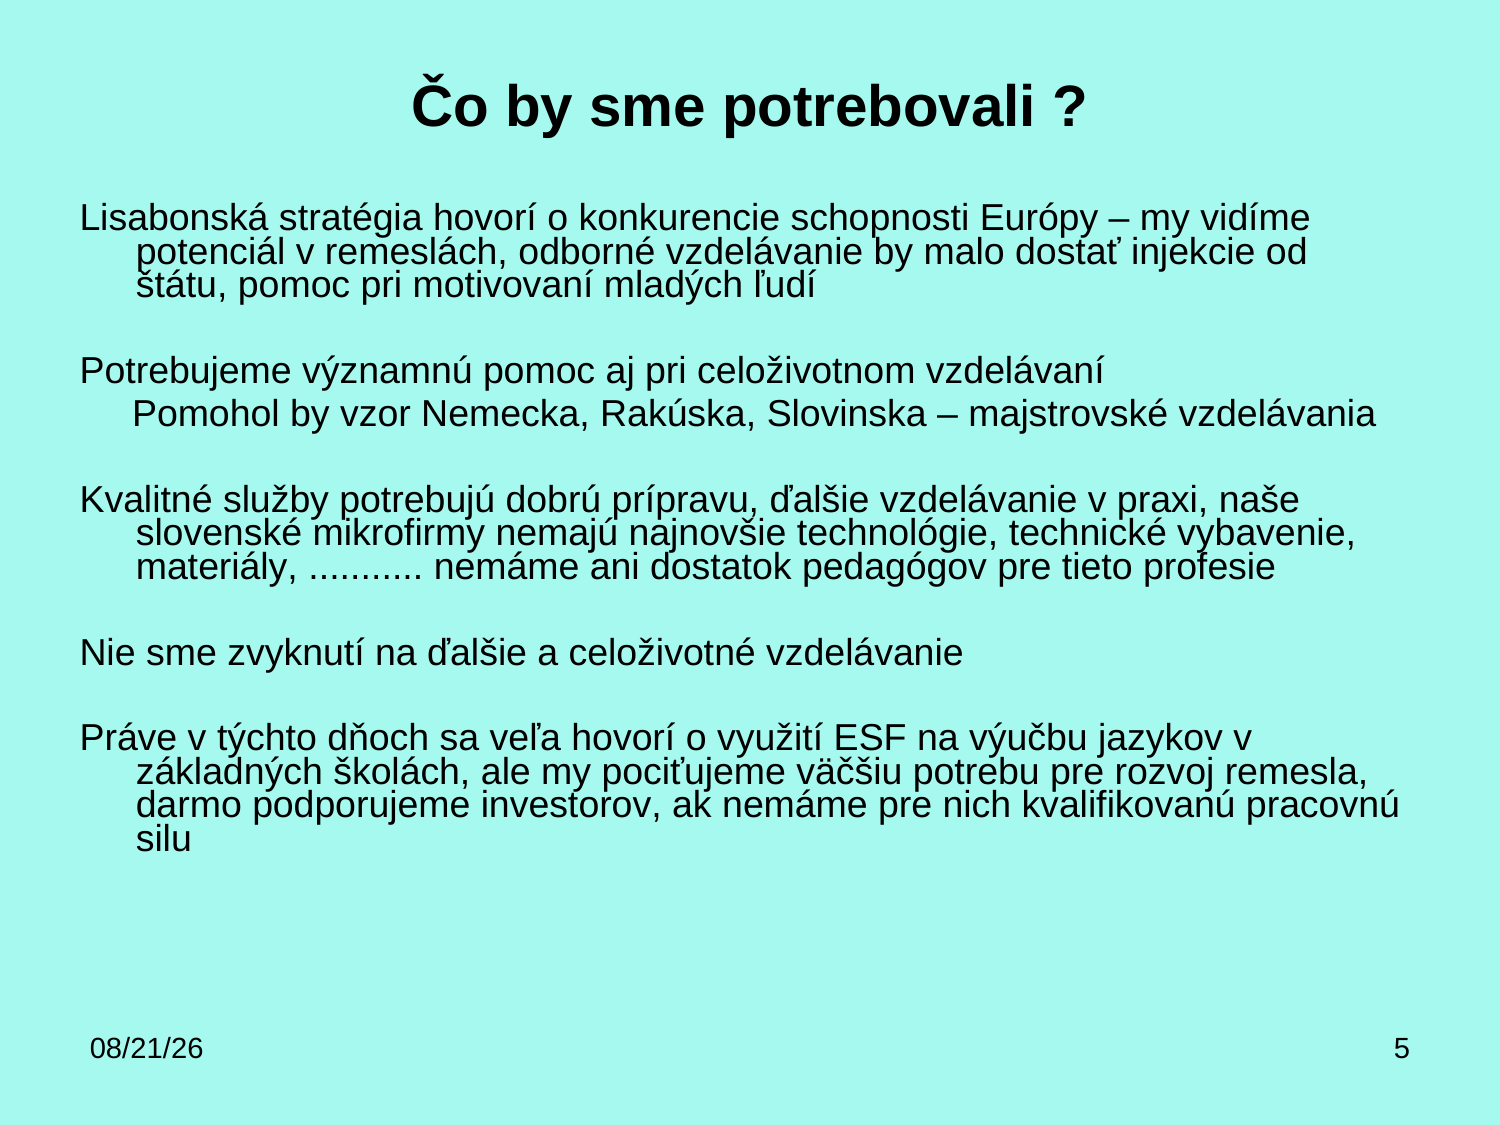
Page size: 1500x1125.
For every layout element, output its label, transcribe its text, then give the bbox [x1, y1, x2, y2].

title Čo by sme potrebovali ? [75, 45, 1426, 233]
list Lisabonská stratégia hovorí o konkurencie schopnosti Európy – my vidíme potenciál v remeslách, odborné vzdelávanie by malo dostať injekcie od štátu, pomoc pri motivovaní mladých ľudí Potrebujeme významnú pomoc aj pri celoživotnom vzdelávaní Pomohol by vzor Nemecka, Rakúska, Slovinska – majstrovské vzdelávania Kvalitné služby potrebujú dobrú prípravu, ďalšie vzdelávanie v praxi, naše slovenské mikrofirmy nemajú najnovšie technológie, technické vybavenie, materiály, ........... nemáme ani dostatok pedagógov pre tieto profesie Nie sme zvyknutí na ďalšie a celoživotné vzdelávanie Práve v týchto dňoch sa veľa hovorí o využití ESF na výučbu jazykov v základných školách, ale my pociťujeme väčšiu potrebu pre rozvoj remesla, darmo podporujeme investorov, ak nemáme pre nich kvalifikovanú pracovnú silu [64, 196, 1415, 1044]
